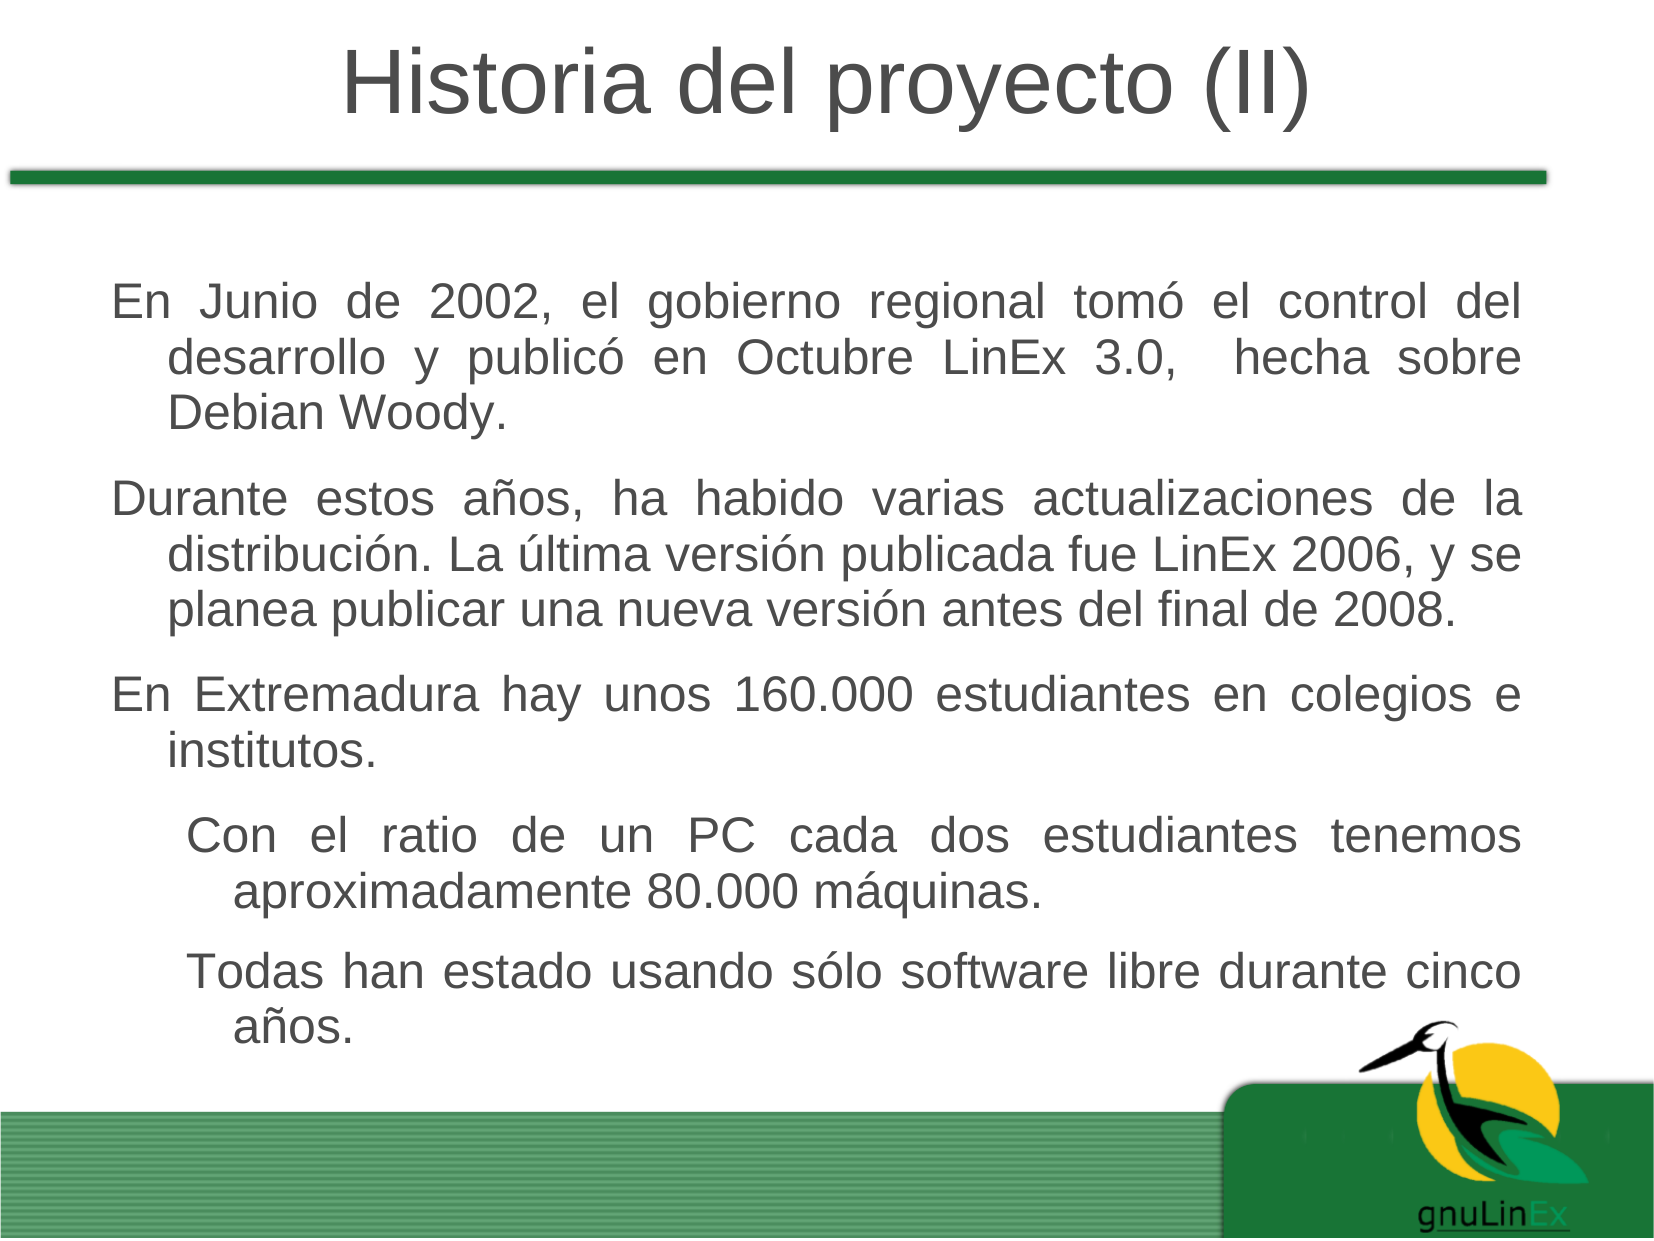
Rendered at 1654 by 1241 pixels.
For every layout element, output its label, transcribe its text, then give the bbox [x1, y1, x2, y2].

title Historia del proyecto (II) [121, 0, 1534, 164]
list En Junio de 2002, el gobierno regional tomó el control del desarrollo y publicó en Octubre LinEx 3.0, hecha sobre Debian Woody. Durante estos años, ha habido varias actualizaciones de la distribución. La última versión publicada fue LinEx 2006, y se planea publicar una nueva versión antes del final de 2008. En Extremadura hay unos 160.000 estudiantes en colegios e institutos. Con el ratio de un PC cada dos estudiantes tenemos aproximadamente 80.000 máquinas. Todas han estado usando sólo software libre durante cinco años. [110, 273, 1523, 1130]
picture [0, 0, 1654, 1238]
